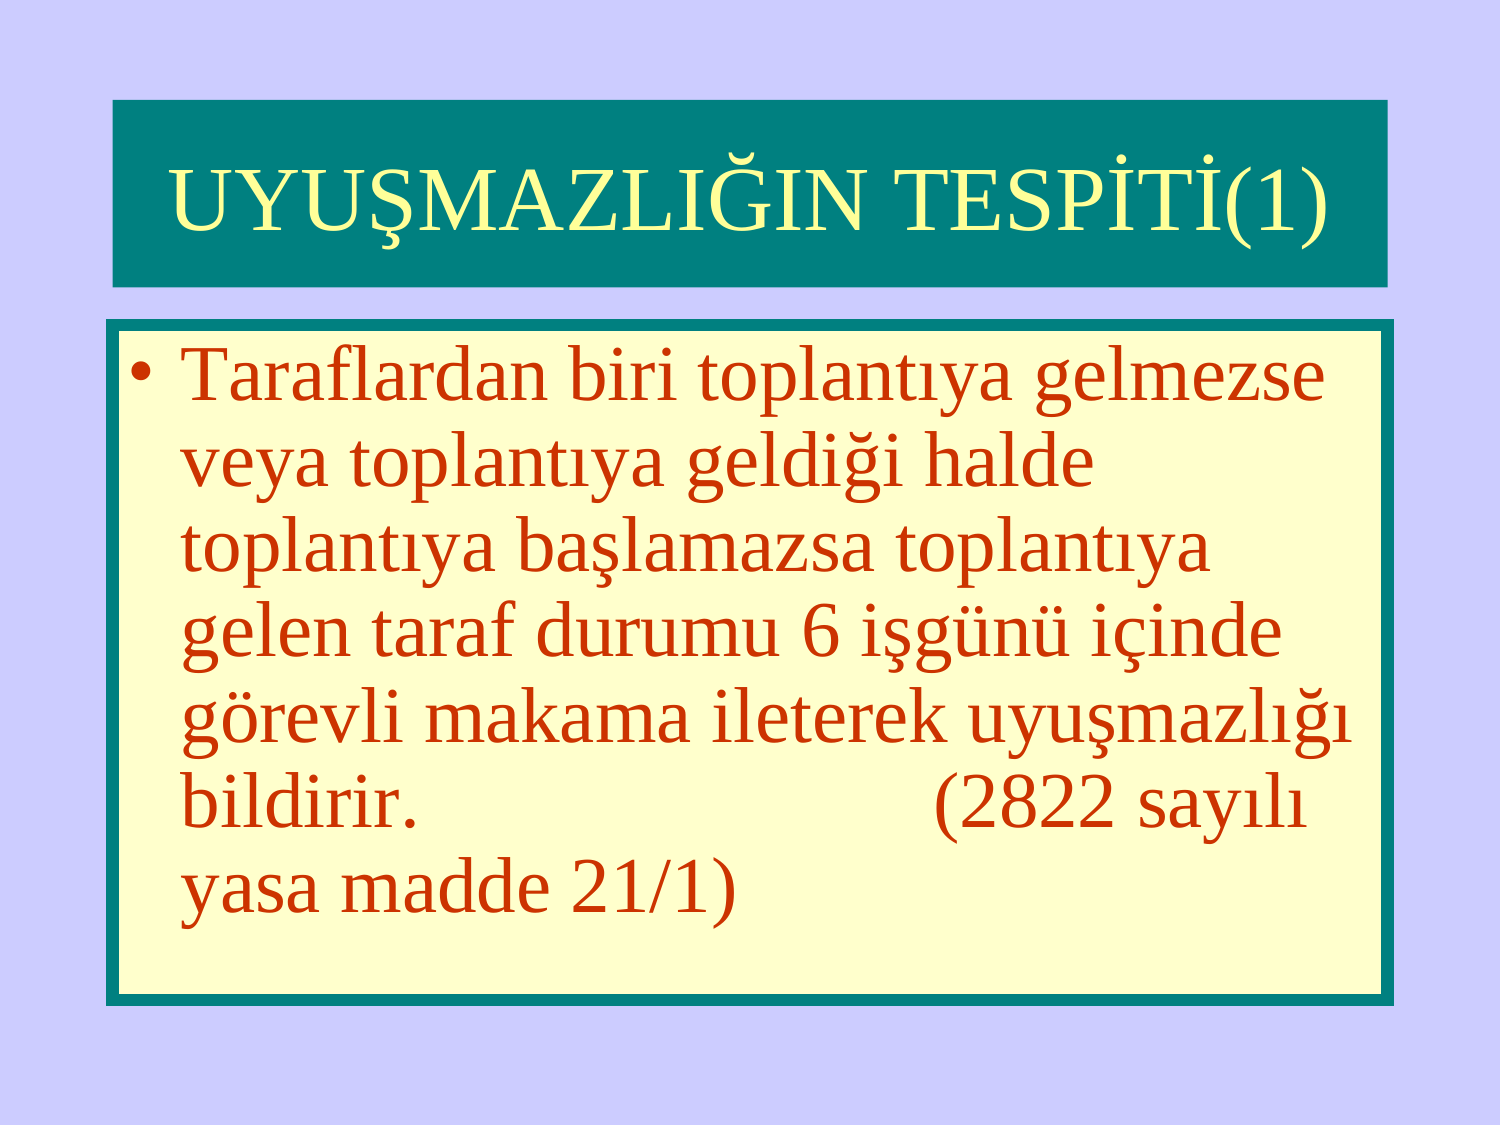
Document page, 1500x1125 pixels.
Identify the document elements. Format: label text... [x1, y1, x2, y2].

list Taraflardan biri toplantıya gelmezse veya toplantıya geldiği halde toplantıya başlamazsa toplantıya gelen taraf durumu 6 işgünü içinde görevli makama ileterek uyuşmazlığı bildirir. (2822 sayılı yasa madde 21/1) [112, 324, 1388, 1000]
title UYUŞMAZLIĞIN TESPİTİ(1) [112, 99, 1388, 288]
